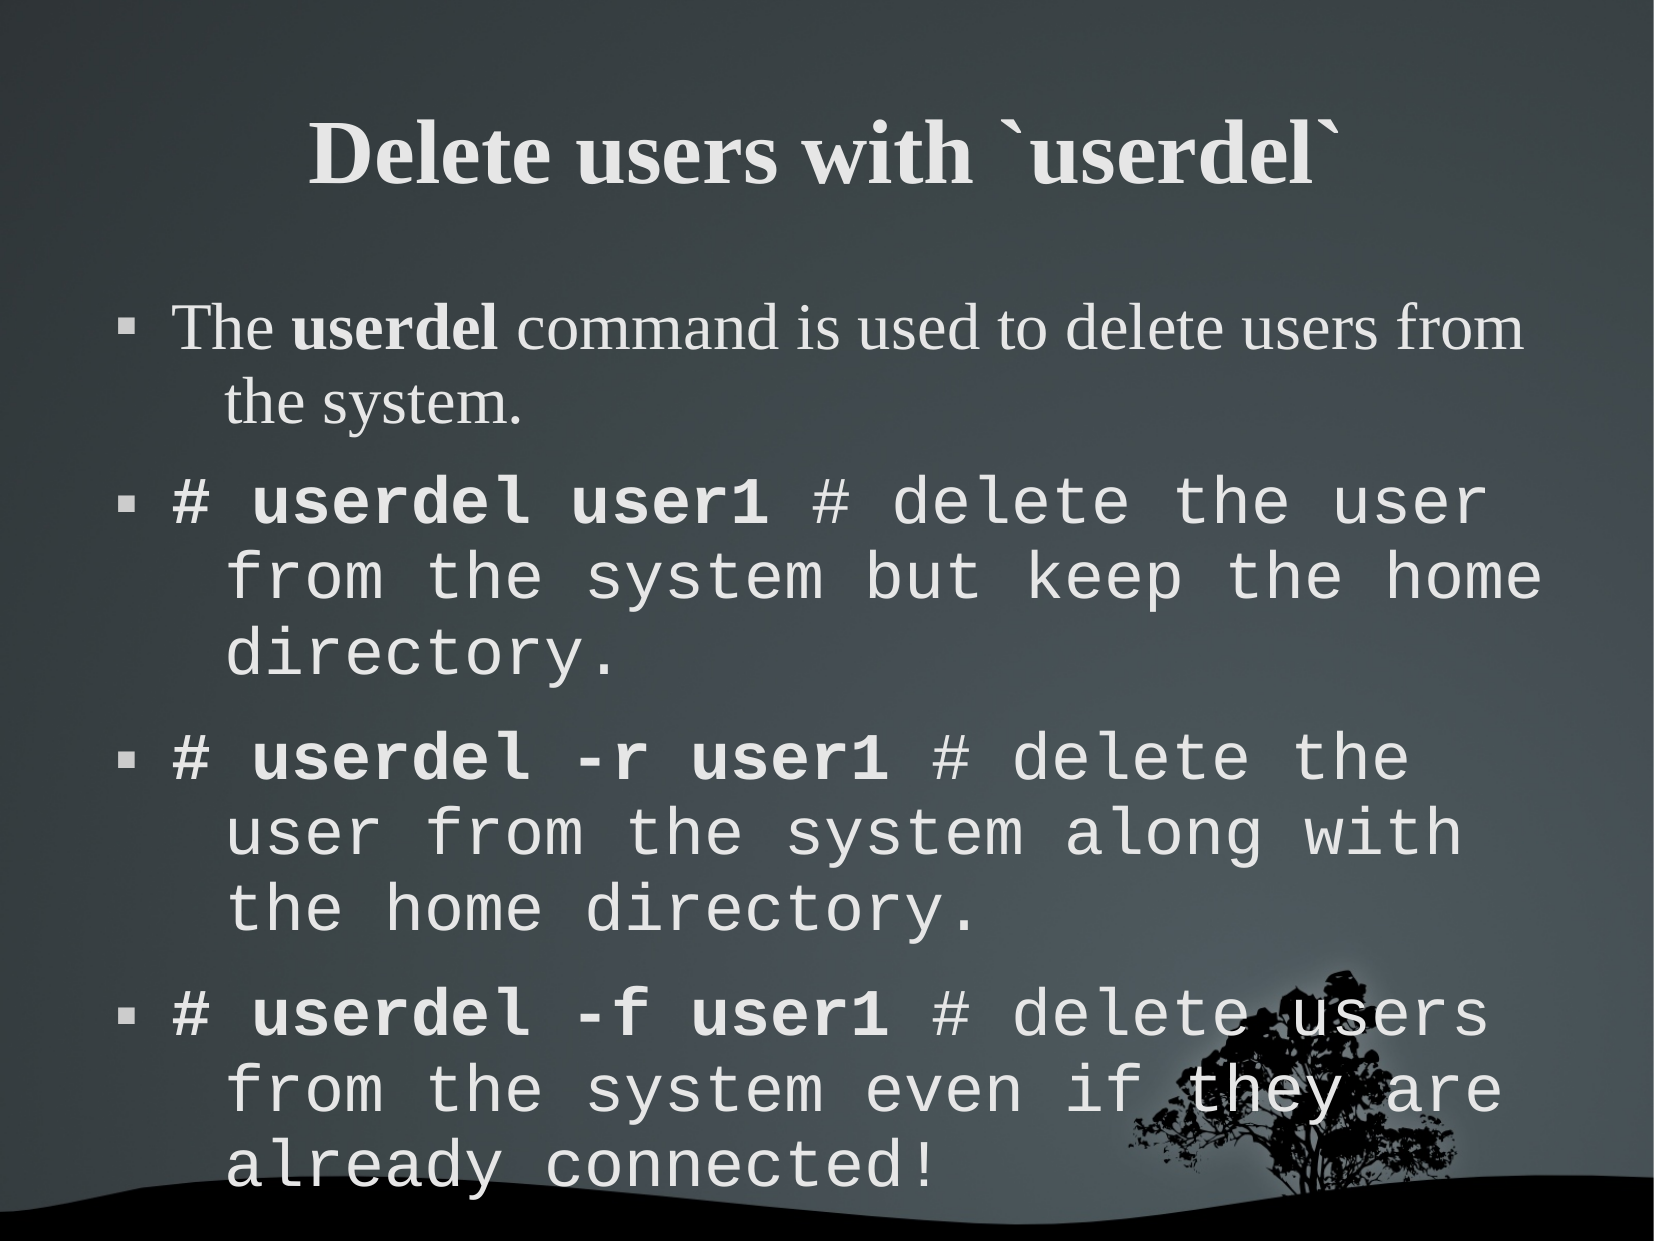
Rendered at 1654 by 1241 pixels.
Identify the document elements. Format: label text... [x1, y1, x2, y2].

picture [0, 0, 1654, 1241]
title Delete users with `userdel` [82, 49, 1571, 257]
list The userdel command is used to delete users from the system. # userdel user1 # delete the user from the system but keep the home directory. # userdel -r user1 # delete the user from the system along with the home directory. # userdel -f user1 # delete users from the system even if they are already connected! [82, 290, 1571, 1207]
